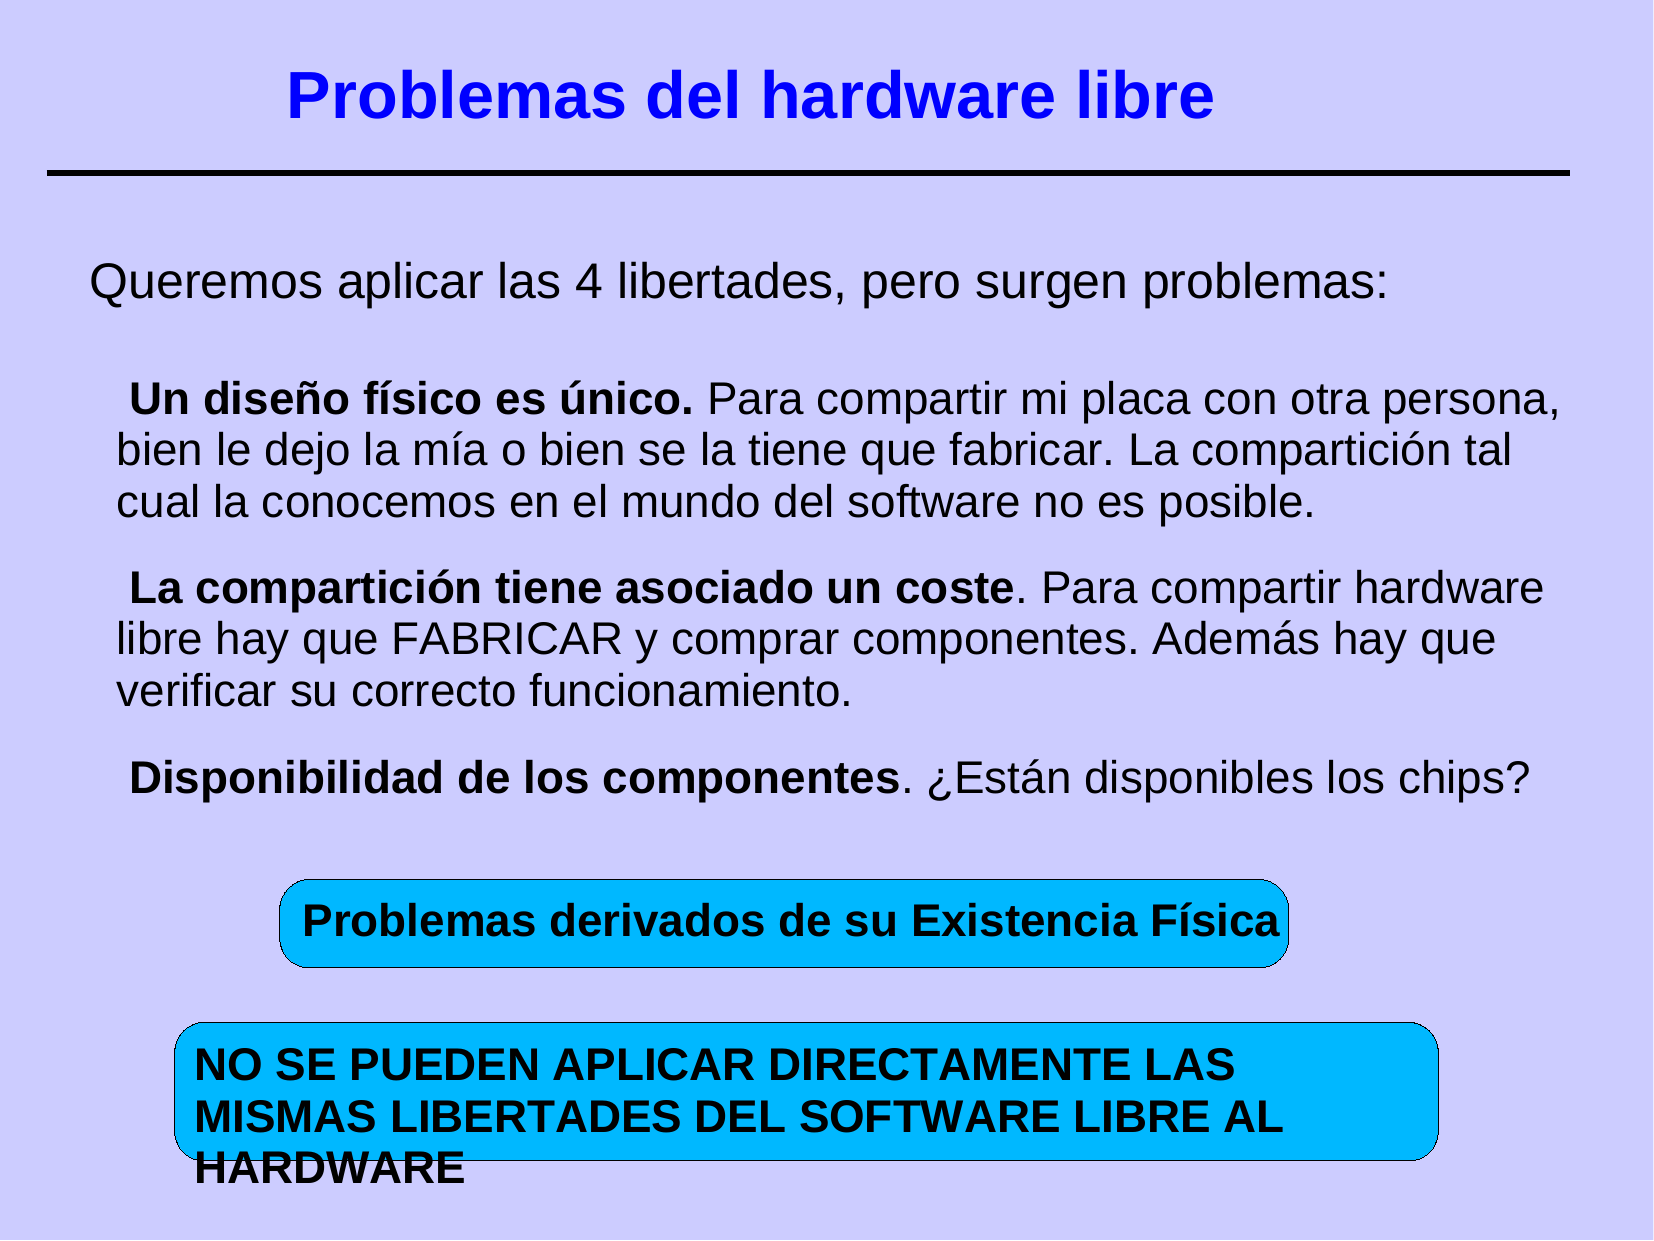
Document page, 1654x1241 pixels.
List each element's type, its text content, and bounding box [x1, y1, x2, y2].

text_box Queremos aplicar las 4 libertades, pero surgen problemas: [77, 253, 1537, 339]
text_box [270, 1157, 284, 1161]
title Problemas del hardware libre [114, 0, 1390, 170]
text_box [412, 1157, 426, 1161]
text_box [174, 1022, 1439, 1161]
text_box NO SE PUEDEN APLICAR DIRECTAMENTE LAS MISMAS LIBERTADES DEL SOFTWARE LIBRE AL HARDWARE [194, 1039, 1424, 1142]
text_box Problemas derivados de su Existencia Física [302, 895, 1271, 947]
text_box [279, 879, 1289, 968]
text_box [303, 1157, 316, 1161]
text_box Un diseño físico es único. Para compartir mi placa con otra persona, bien le dejo la mía o bien se la tiene que fabricar. La compartición tal cual la conocemos en el mundo del software no es posible. La compartición tiene asociado un coste. Para compartir hardware libre hay que FABRICAR y comprar componentes. Además hay que verificar su correcto funcionamiento. Disponibilidad de los componentes. ¿Están disponibles los chips? [116, 373, 1593, 803]
